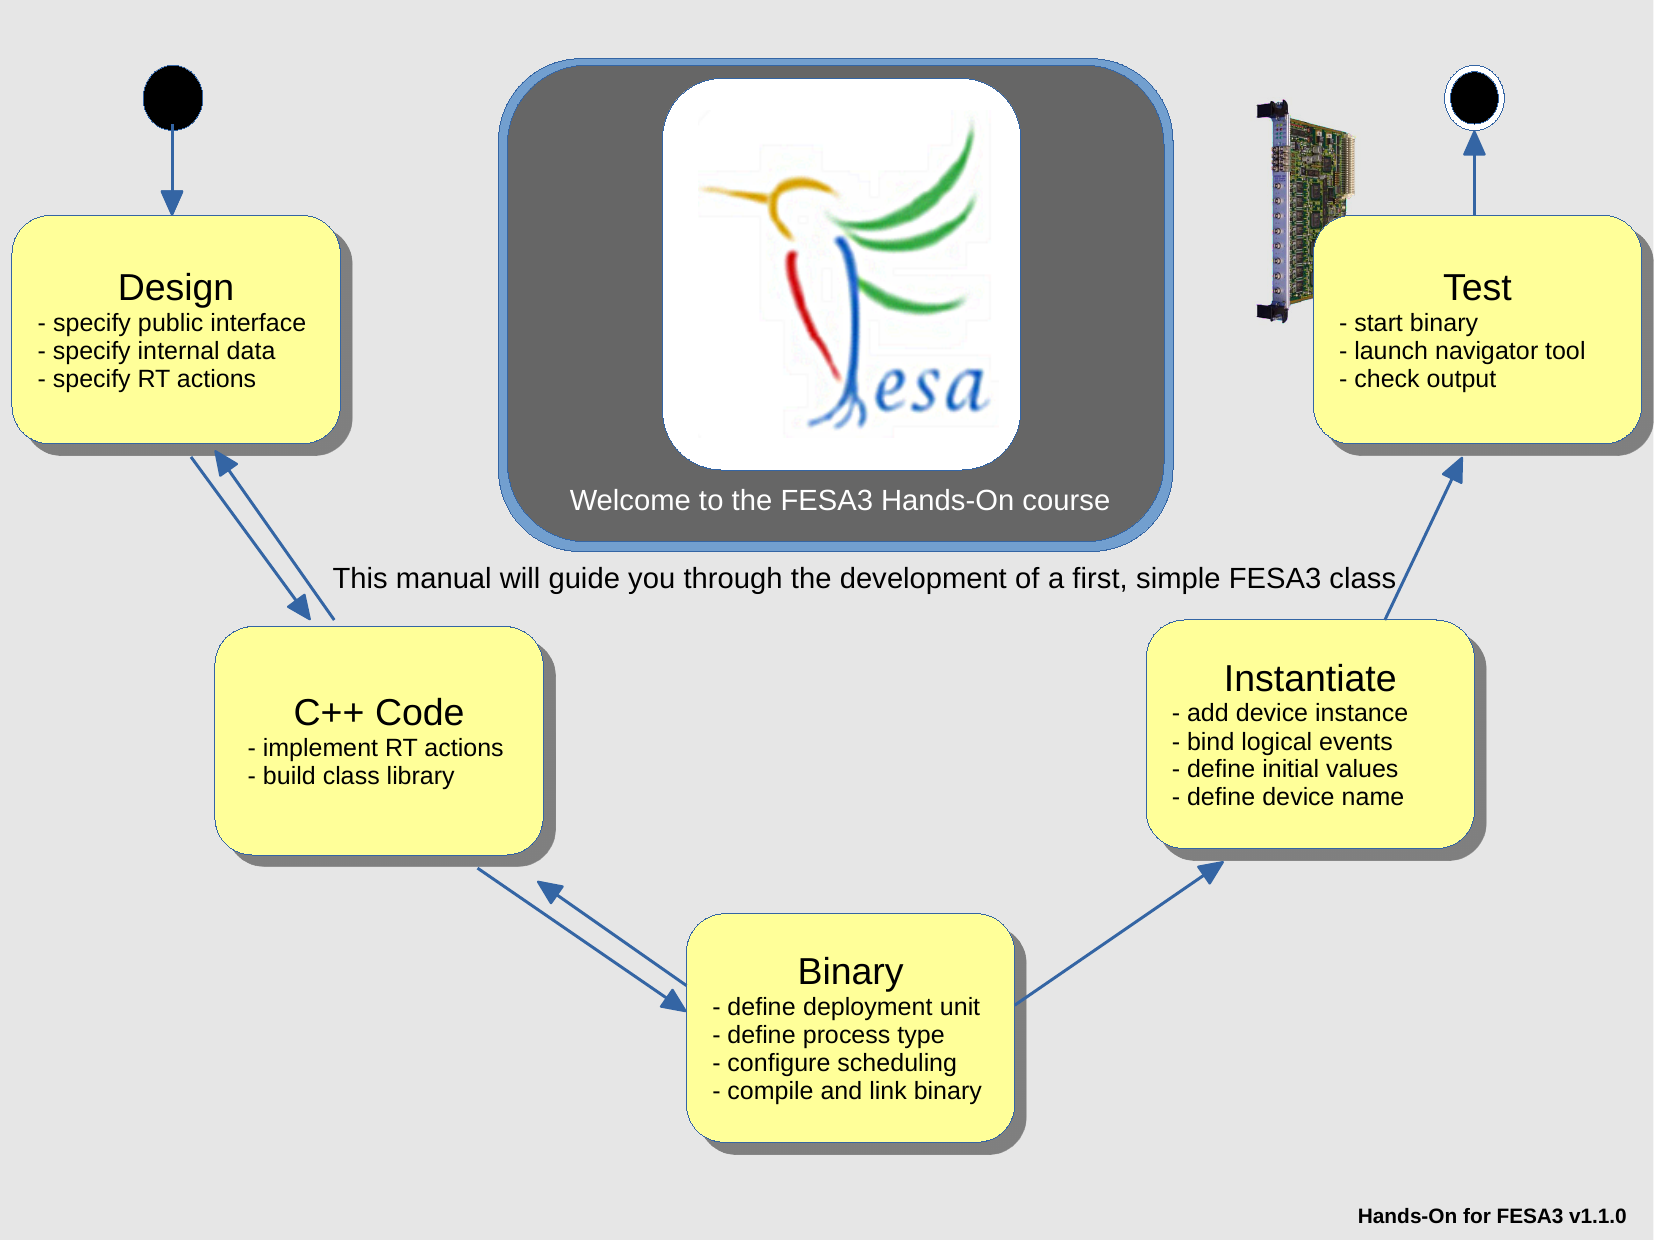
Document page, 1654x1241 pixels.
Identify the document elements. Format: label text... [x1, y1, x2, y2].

picture [698, 110, 999, 438]
picture [1241, 97, 1362, 327]
text_box This manual will guide you through the development of a first, simple FESA3 class [317, 554, 1432, 608]
